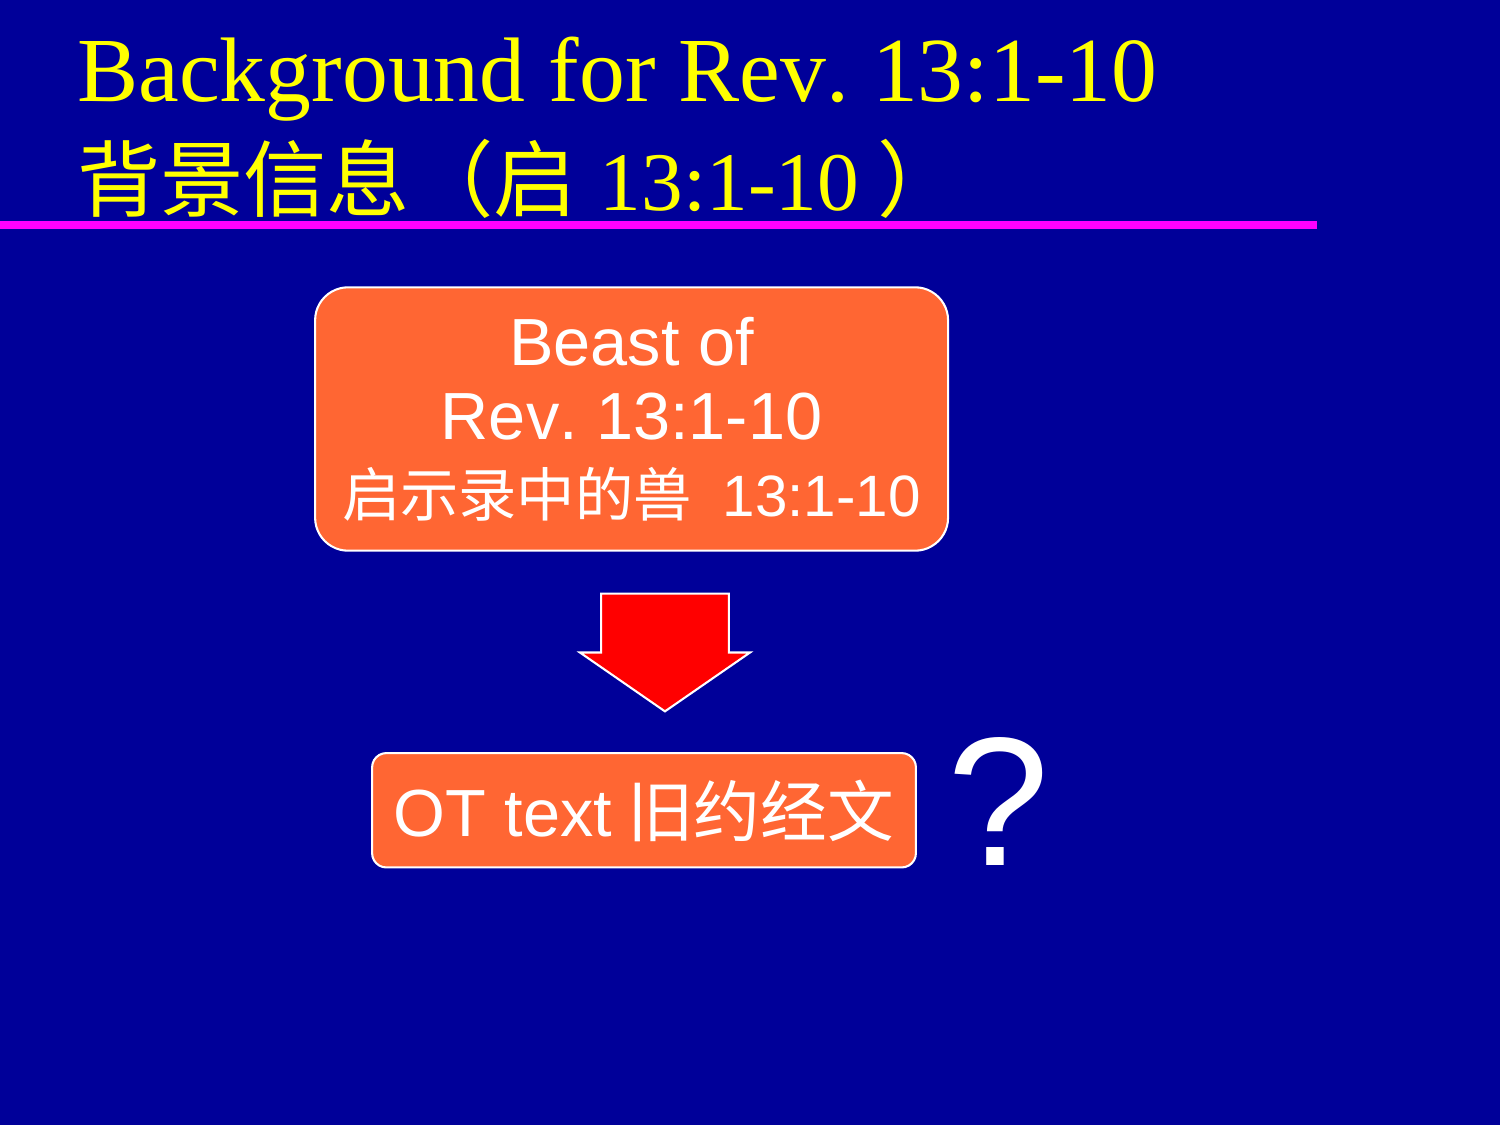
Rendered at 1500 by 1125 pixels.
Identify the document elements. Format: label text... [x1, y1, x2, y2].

title Background for Rev. 13:1-10 背景信息（启13:1-10） [62, 0, 1500, 243]
text_box Beast of Rev. 13:1-10 启示录中的兽 13:1-10 [315, 287, 949, 551]
text_box [579, 593, 751, 712]
text_box OT text旧约经文 [372, 753, 916, 868]
text_box ? [932, 691, 1268, 912]
